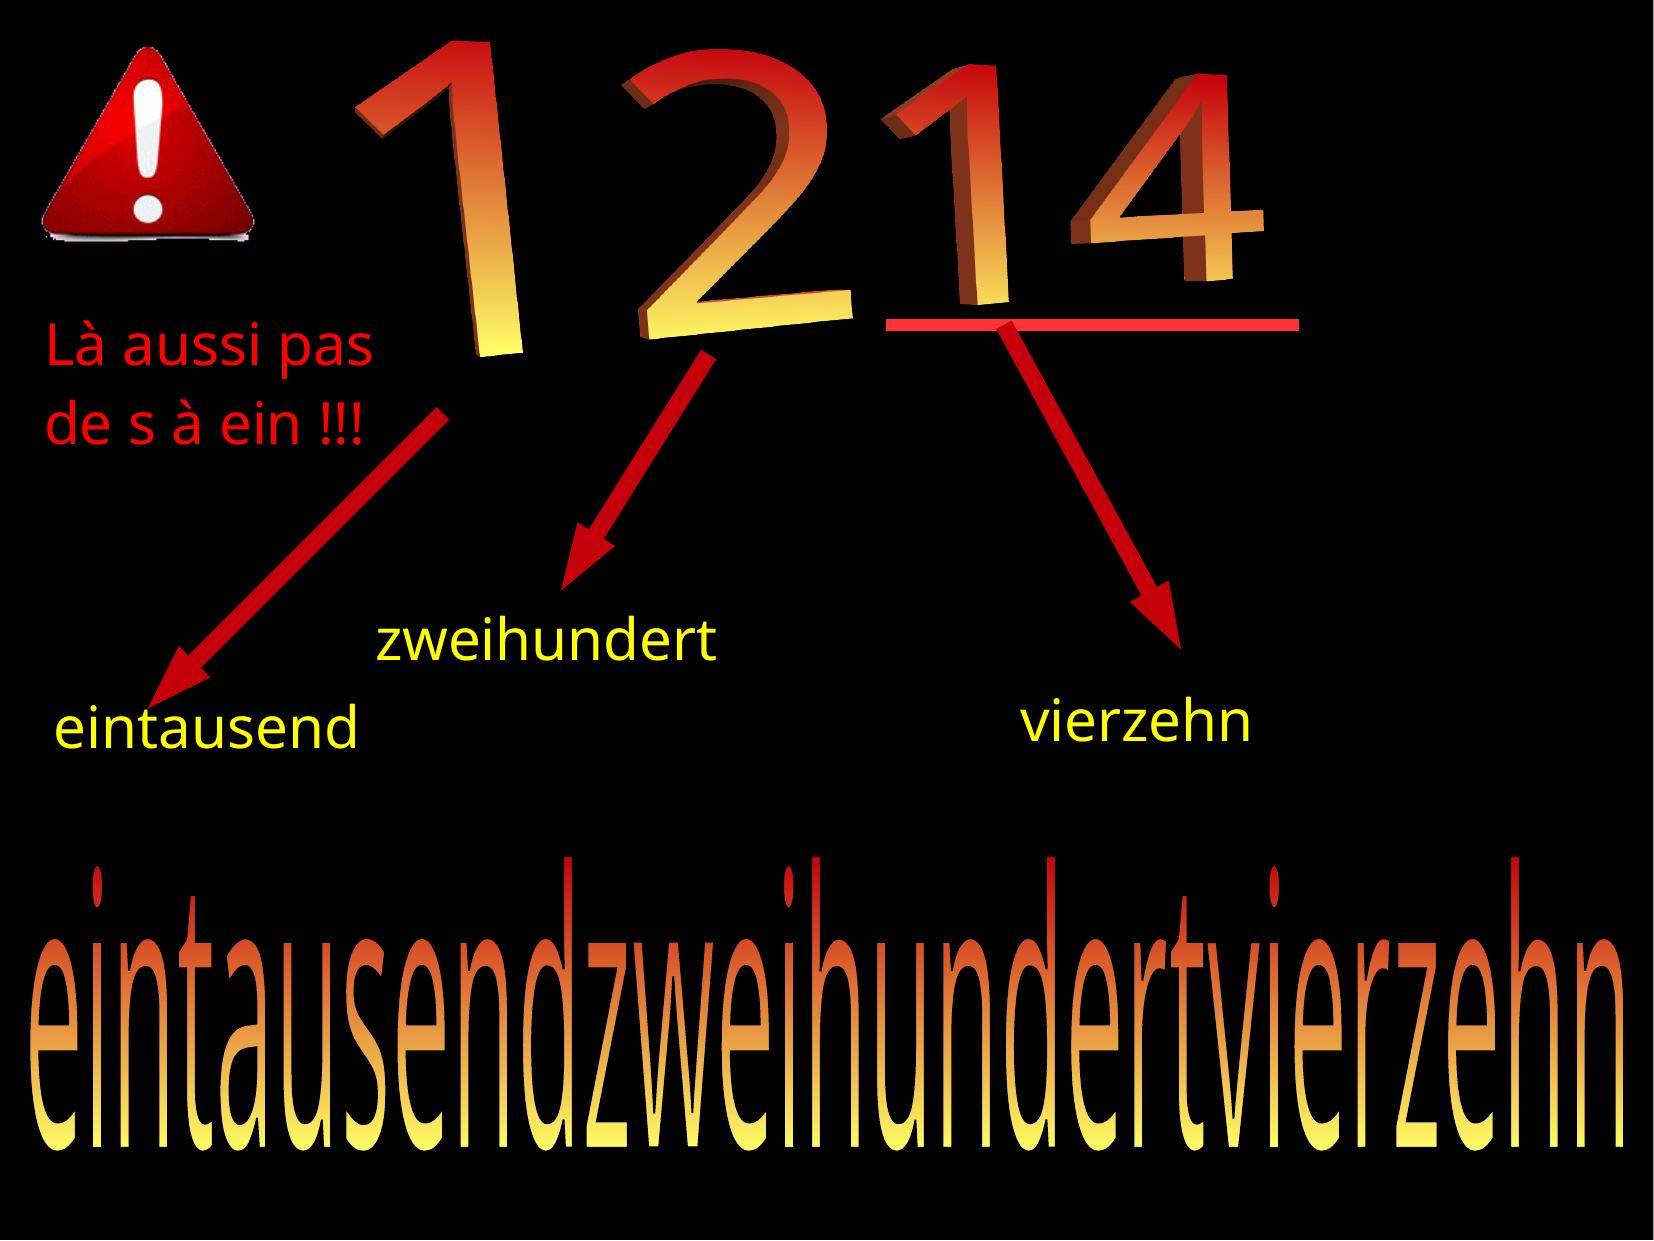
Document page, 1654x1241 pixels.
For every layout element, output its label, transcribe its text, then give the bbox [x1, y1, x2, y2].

text_box eintausendzweihundertvierzehn [219, 938, 266, 1152]
text_box zweihundert [354, 590, 739, 687]
text_box Là aussi pas de s à ein !!! [29, 295, 408, 474]
text_box eintausendzweihundertvierzehn [178, 895, 213, 1152]
text_box eintausendzweihundertvierzehn [459, 938, 508, 1148]
text_box eintausendzweihundertvierzehn [632, 941, 714, 1148]
text_box eintausendzweihundertvierzehn [1133, 938, 1167, 1148]
text_box eintausendzweihundertvierzehn [345, 938, 387, 1152]
text_box eintausendzweihundertvierzehn [1170, 895, 1205, 1152]
text_box eintausendzweihundertvierzehn [282, 942, 332, 1152]
text_box eintausendzweihundertvierzehn [396, 938, 446, 1152]
text_box eintausendzweihundertvierzehn [1447, 938, 1496, 1152]
text_box eintausendzweihundertvierzehn [119, 938, 168, 1148]
text_box eintausendzweihundertvierzehn [1510, 856, 1559, 1148]
text_box eintausendzweihundertvierzehn [1395, 942, 1438, 1148]
text_box vierzehn [944, 671, 1329, 768]
text_box eintausendzweihundertvierzehn [1269, 942, 1279, 1148]
text_box eintausendzweihundertvierzehn [811, 856, 860, 1148]
text_box eintausendzweihundertvierzehn [876, 942, 925, 1152]
text_box eintausend [29, 679, 384, 776]
picture [29, 16, 266, 266]
text_box eintausendzweihundertvierzehn [522, 856, 573, 1152]
text_box eintausendzweihundertvierzehn [1356, 938, 1390, 1148]
text_box eintausendzweihundertvierzehn [1070, 938, 1120, 1152]
text_box eintausendzweihundertvierzehn [1005, 856, 1056, 1152]
text_box eintausendzweihundertvierzehn [29, 938, 79, 1152]
text_box eintausendzweihundertvierzehn [92, 942, 102, 1148]
text_box eintausendzweihundertvierzehn [1576, 938, 1624, 1148]
text_box eintausendzweihundertvierzehn [720, 938, 770, 1152]
text_box eintausendzweihundertvierzehn [585, 942, 628, 1148]
text_box eintausendzweihundertvierzehn [942, 938, 991, 1148]
text_box eintausendzweihundertvierzehn [1293, 938, 1343, 1152]
text_box eintausendzweihundertvierzehn [1206, 942, 1261, 1148]
text_box eintausendzweihundertvierzehn [784, 942, 794, 1148]
